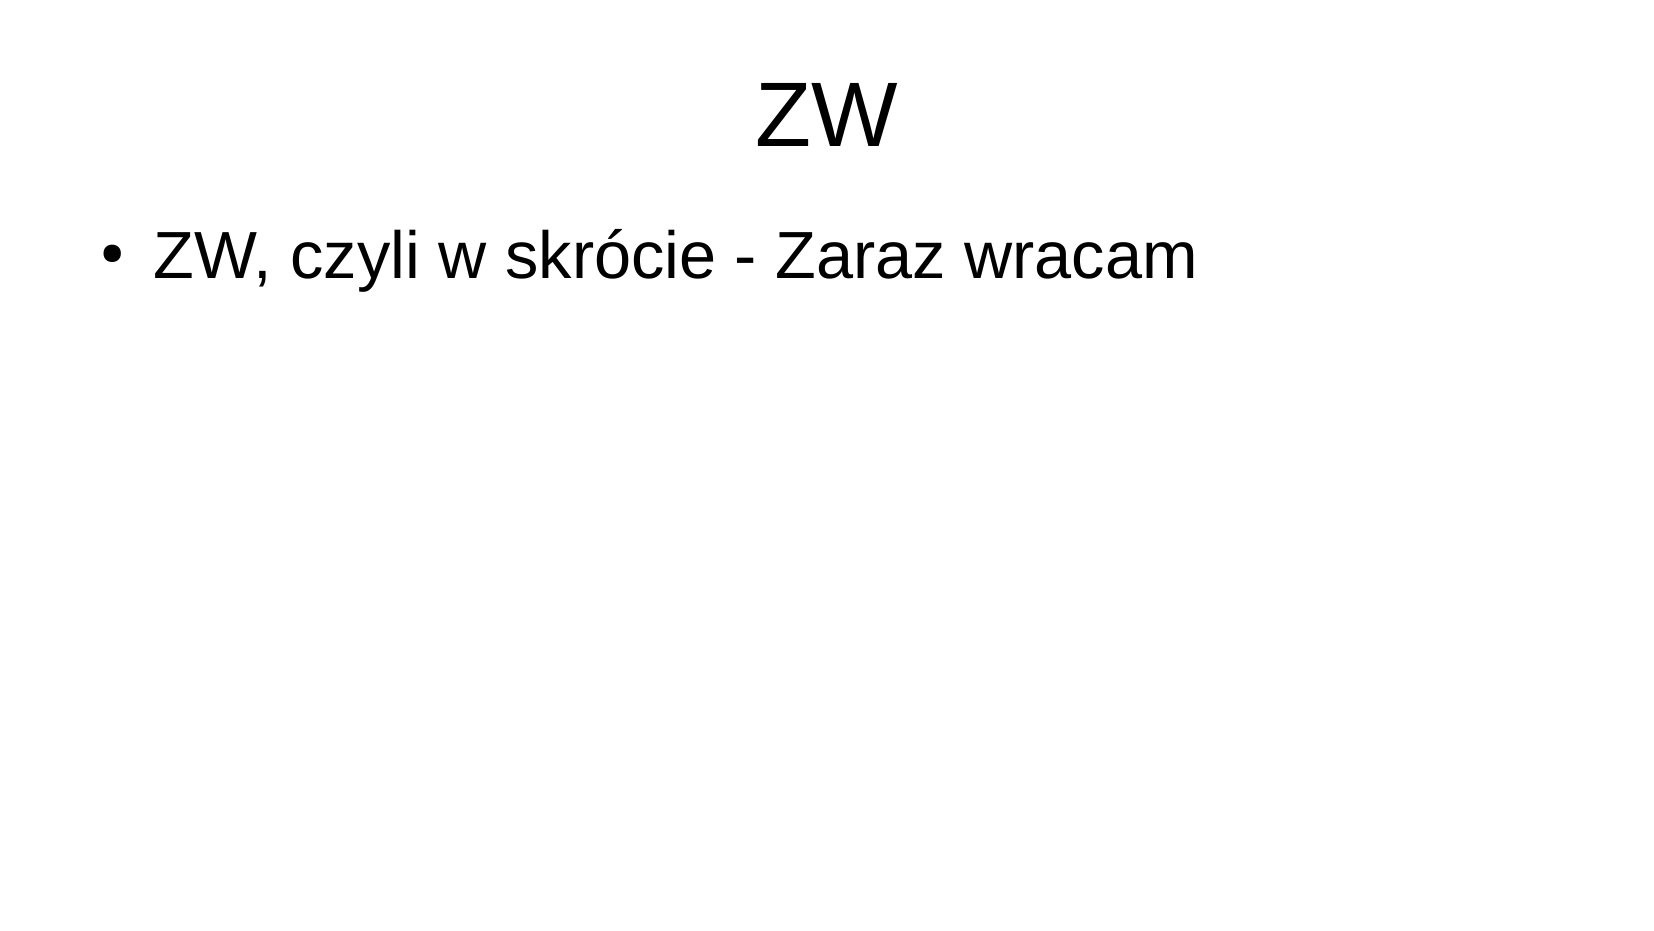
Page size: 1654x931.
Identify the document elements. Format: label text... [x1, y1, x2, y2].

list ZW, czyli w skrócie - Zaraz wracam [82, 217, 1571, 758]
title ZW [82, 37, 1571, 193]
